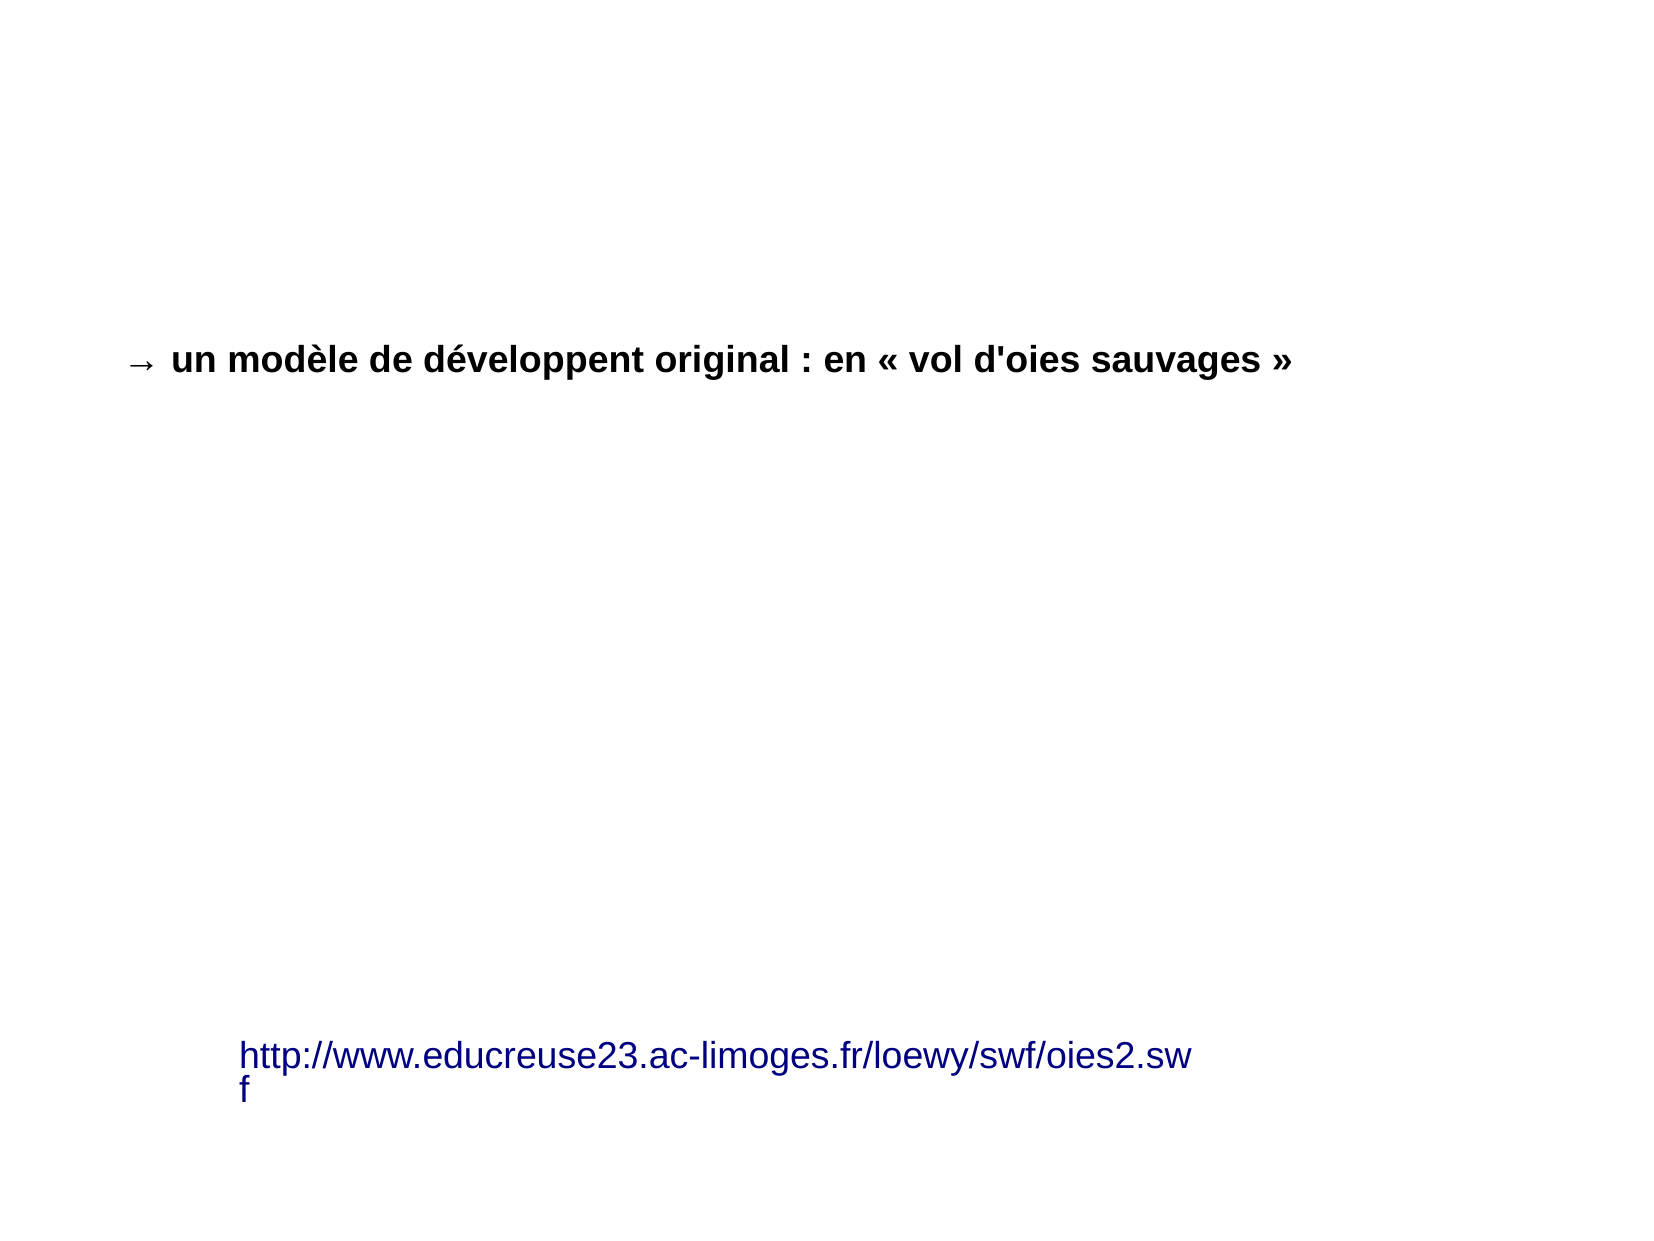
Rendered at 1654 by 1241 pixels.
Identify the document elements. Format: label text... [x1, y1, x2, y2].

text_box http://www.educreuse23.ac-limoges.fr/loewy/swf/oies2.swf [224, 1027, 1213, 1127]
text_box → un modèle de développent original : en « vol d'oies sauvages » [108, 330, 1307, 389]
